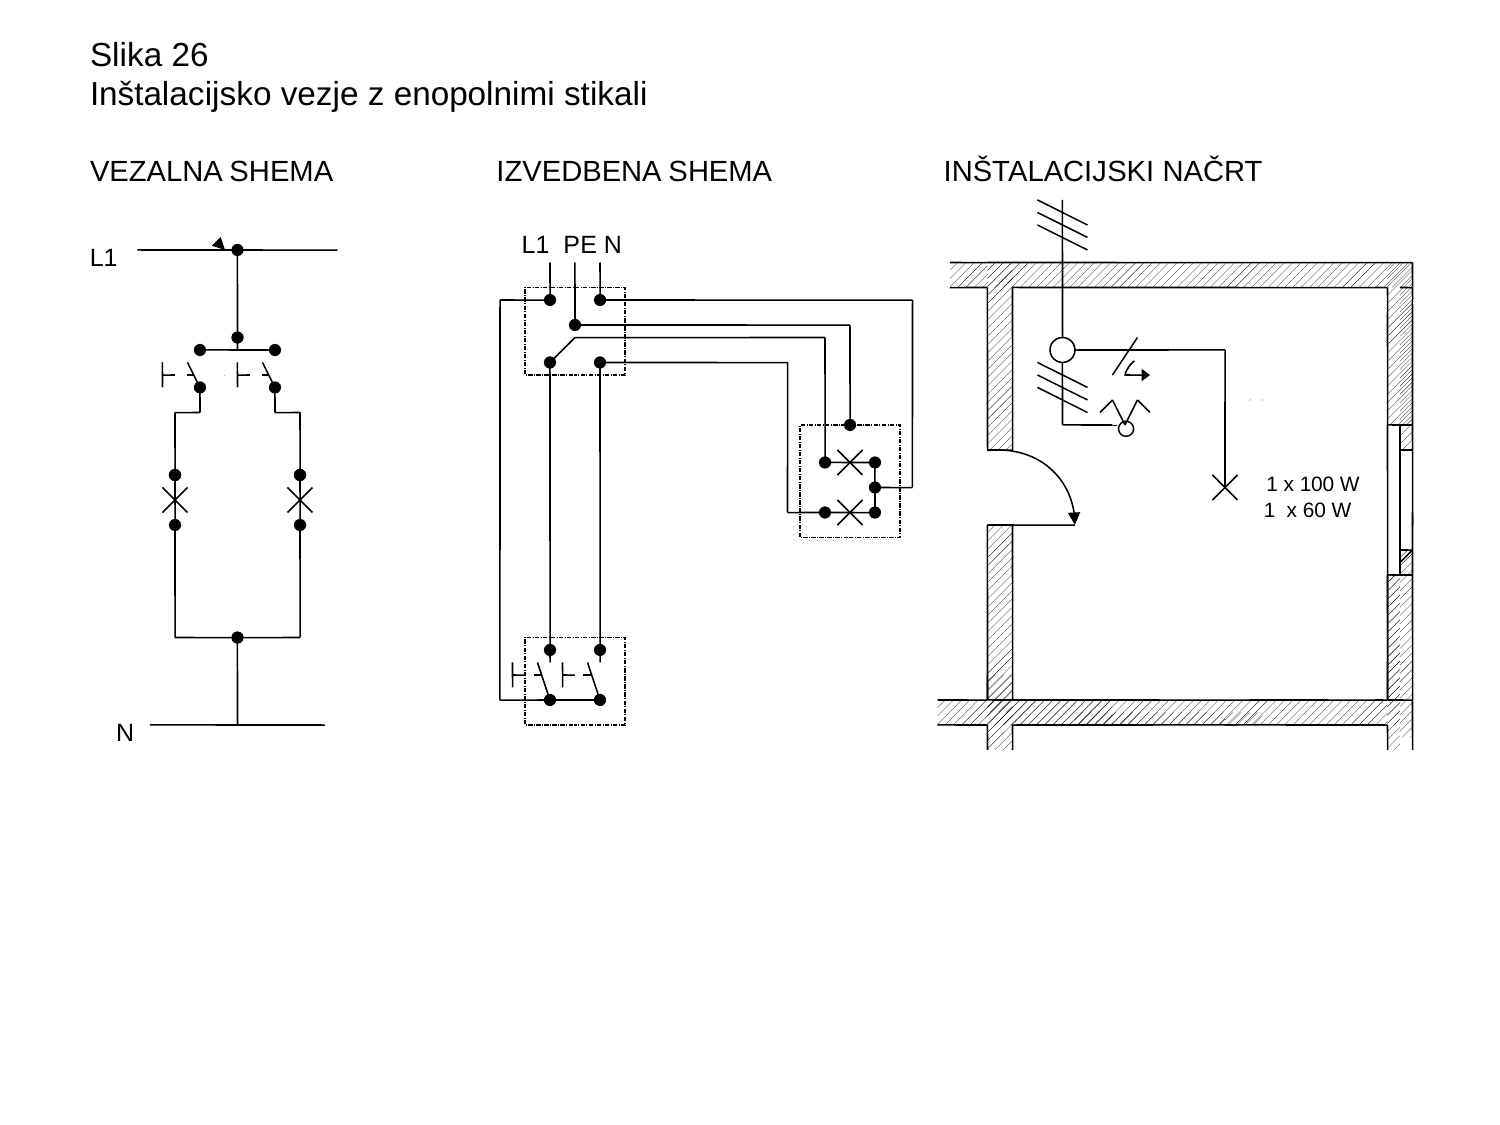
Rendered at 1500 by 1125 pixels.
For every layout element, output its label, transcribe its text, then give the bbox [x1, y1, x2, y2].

text_box N [99, 712, 150, 750]
text_box L1 PE N [499, 224, 650, 263]
text_box ○ [1100, 412, 1150, 438]
text_box [1064, 264, 1413, 450]
text_box ○ [1120, 412, 1130, 421]
title Slika 26 Inštalacijsko vezje z enopolnimi stikali VEZALNA SHEMA IZVEDBENA SHEMA INŠTALACIJSKI NAČRT [75, 45, 1425, 175]
text_box [1401, 551, 1409, 559]
text_box 1 x 100 W 1 x 60 W [1237, 474, 1350, 513]
text_box ○ [1119, 423, 1132, 435]
text_box [937, 526, 1413, 750]
text_box L1 [75, 237, 125, 275]
text_box [950, 264, 1061, 449]
